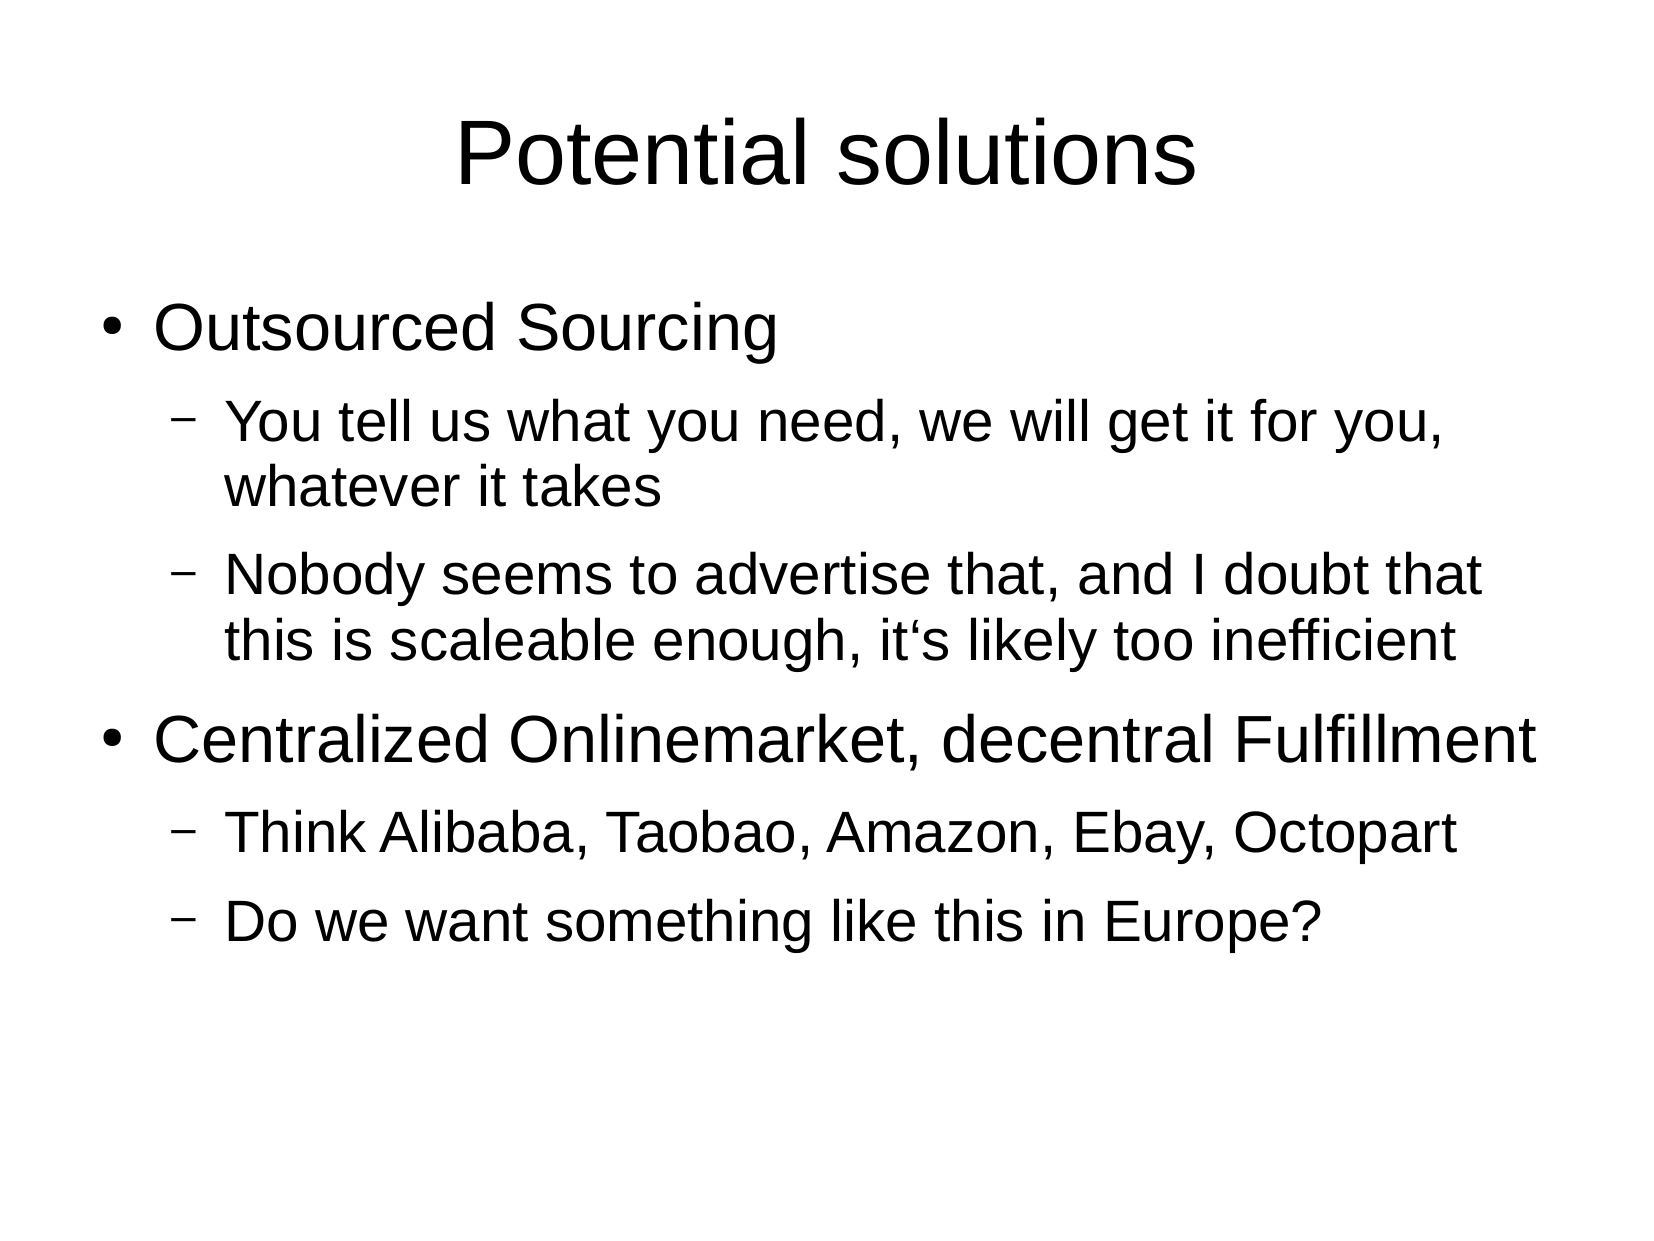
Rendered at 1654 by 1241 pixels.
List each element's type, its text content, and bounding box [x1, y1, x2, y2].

title Potential solutions [82, 49, 1571, 257]
list Outsourced Sourcing You tell us what you need, we will get it for you, whatever it takes Nobody seems to advertise that, and I doubt that this is scaleable enough, it‘s likely too inefficient Centralized Onlinemarket, decentral Fulfillment Think Alibaba, Taobao, Amazon, Ebay, Octopart Do we want something like this in Europe? [82, 290, 1571, 1010]
